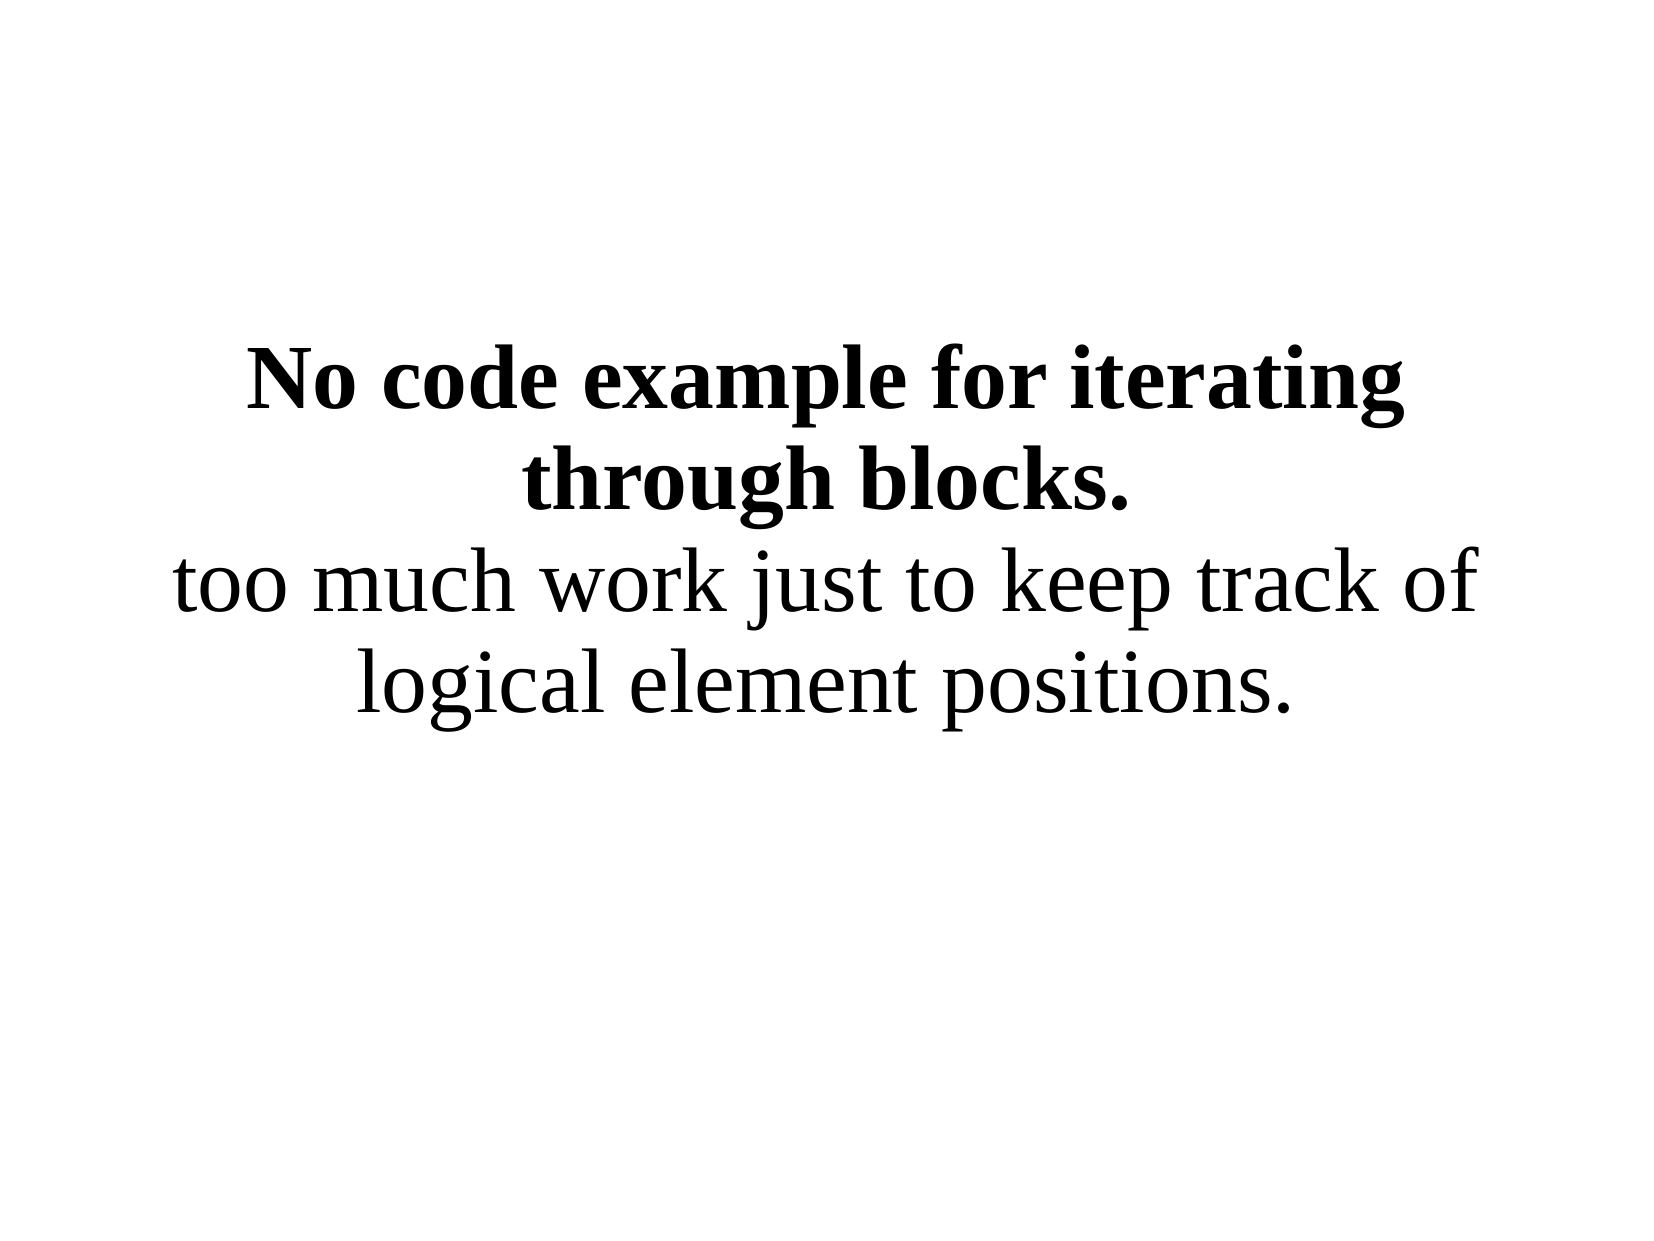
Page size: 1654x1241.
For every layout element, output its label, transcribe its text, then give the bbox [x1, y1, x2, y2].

subtitle No code example for iterating through blocks. too much work just to keep track of logical element positions. [82, 49, 1571, 1010]
